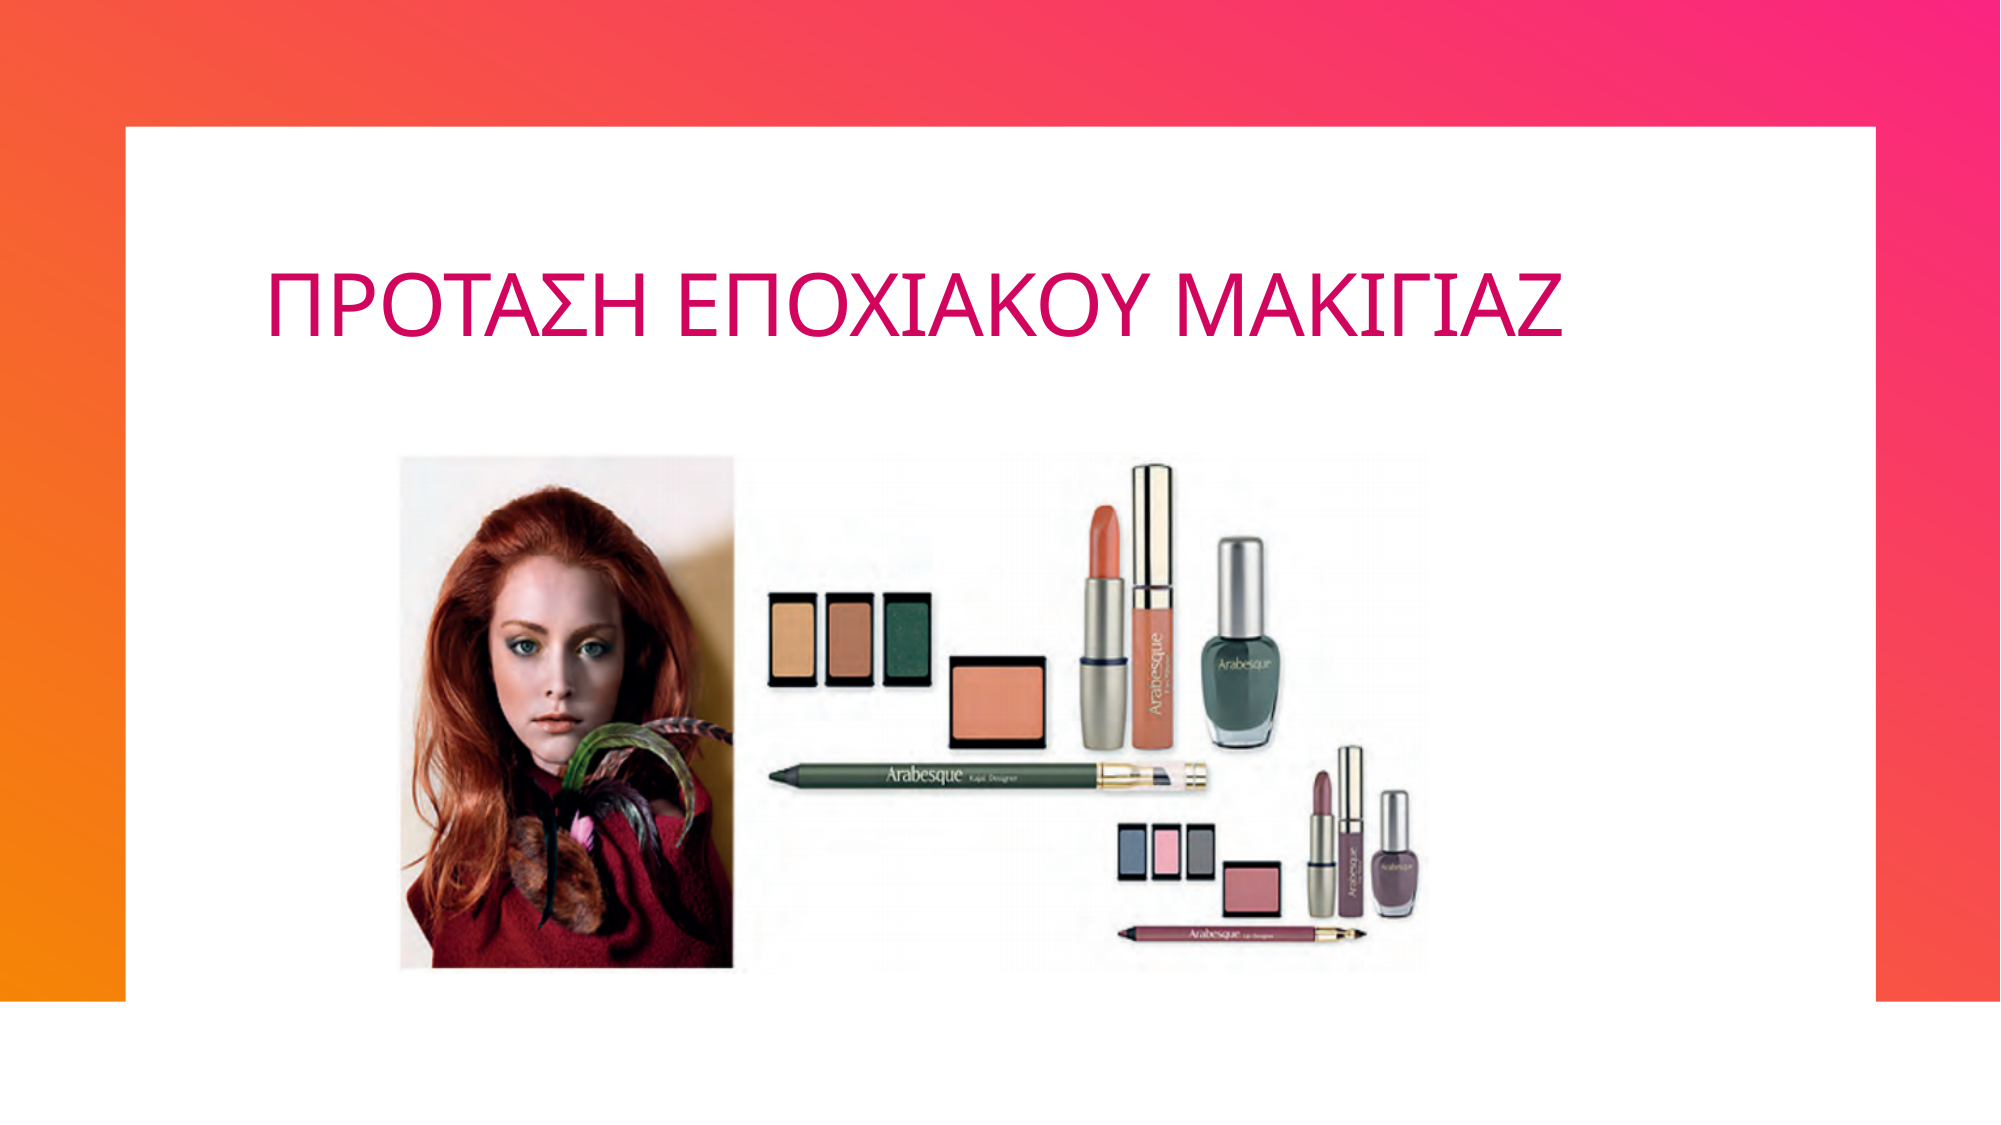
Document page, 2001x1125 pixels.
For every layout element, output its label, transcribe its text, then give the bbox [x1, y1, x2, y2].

picture [393, 452, 1429, 975]
title ΠΡΟΤΑΣΗ ΕΠΟΧΙΑΚΟΥ ΜΑΚΙΓΙΑΖ [248, 248, 1625, 403]
